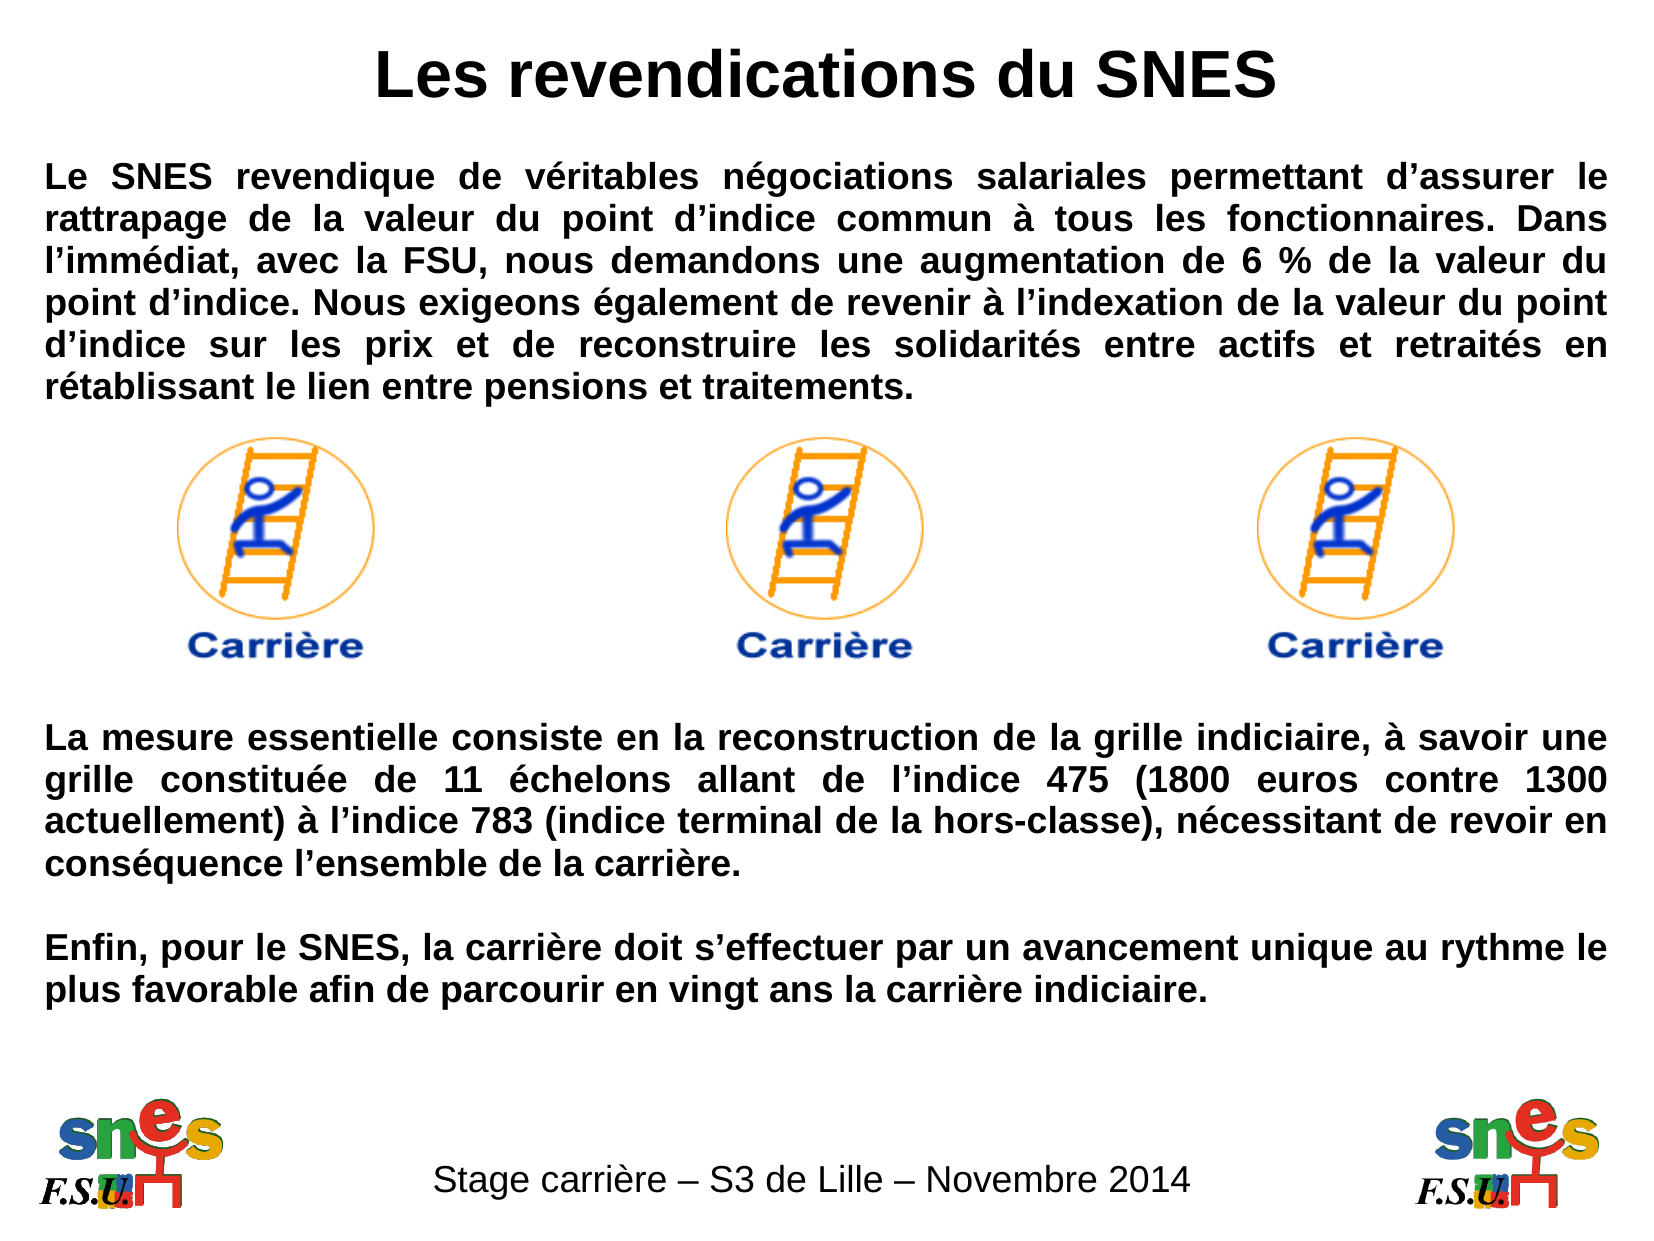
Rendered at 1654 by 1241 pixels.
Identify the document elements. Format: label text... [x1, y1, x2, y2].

picture [177, 436, 378, 667]
picture [36, 1092, 237, 1211]
picture [1412, 1092, 1613, 1211]
text_box La mesure essentielle consiste en la reconstruction de la grille indiciaire, à savoir une grille constituée de 11 échelons allant de l’indice 475 (1800 euros contre 1300 actuellement) à l’indice 783 (indice terminal de la hors-classe), nécessitant de revoir en conséquence l’ensemble de la carrière. Enfin, pour le SNES, la carrière doit s’effectuer par un avancement unique au rythme le plus favorable afin de parcourir en vingt ans la carrière indiciaire. [29, 708, 1625, 1070]
picture [1257, 436, 1458, 667]
text_box Stage carrière – S3 de Lille – Novembre 2014 [324, 1151, 1300, 1209]
text_box Le SNES revendique de véritables négociations salariales permettant d’assurer le rattrapage de la valeur du point d’indice commun à tous les fonctionnaires. Dans l’immédiat, avec la FSU, nous demandons une augmentation de 6 % de la valeur du point d’indice. Nous exigeons également de revenir à l’indexation de la valeur du point d’indice sur les prix et de reconstruire les solidarités entre actifs et retraités en rétablissant le lien entre pensions et traitements. [29, 147, 1625, 443]
picture [726, 436, 927, 667]
text_box Les revendications du SNES [29, 29, 1625, 120]
